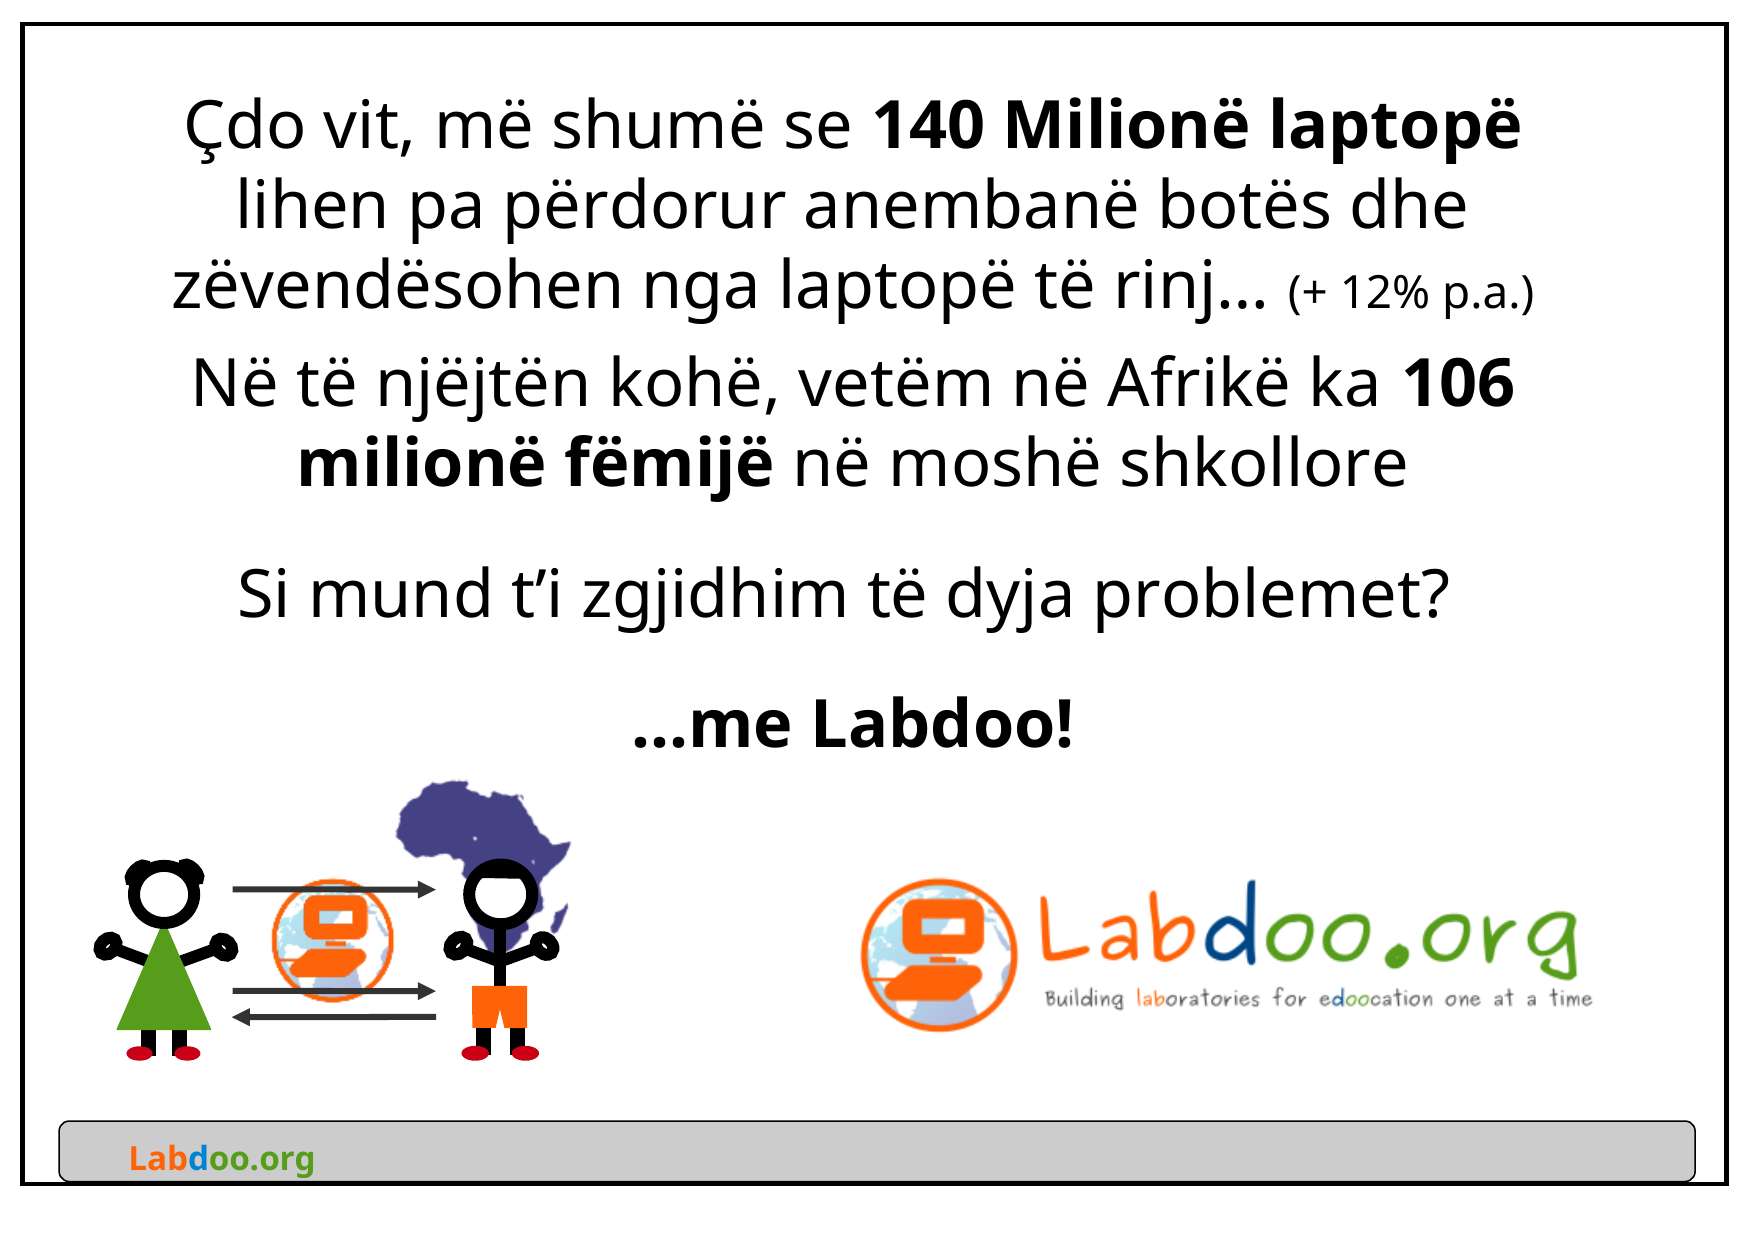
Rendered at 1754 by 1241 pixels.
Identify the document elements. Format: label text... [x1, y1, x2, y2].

picture [266, 777, 584, 988]
text_box Çdo vit, më shumë se 140 Milionë laptopë lihen pa përdorur anembanë botës dhe zëvendësohen nga laptopë të rinj… (+ 12% p.a.) Në të njëjtën kohë, vetëm në Afrikë ka 106 milionë fëmijë në moshë shkollore Si mund t’i zgjidhim të dyja problemet? ...me Labdoo! [96, 74, 1610, 847]
text_box [174, 1046, 201, 1061]
text_box [117, 864, 211, 1030]
text_box [511, 1045, 540, 1061]
picture [859, 875, 1597, 1035]
text_box [469, 864, 533, 925]
text_box [126, 1046, 153, 1061]
text_box Labdoo.org [113, 1115, 1191, 1194]
picture [266, 994, 400, 1006]
text_box [472, 985, 528, 1029]
text_box [461, 1045, 489, 1061]
